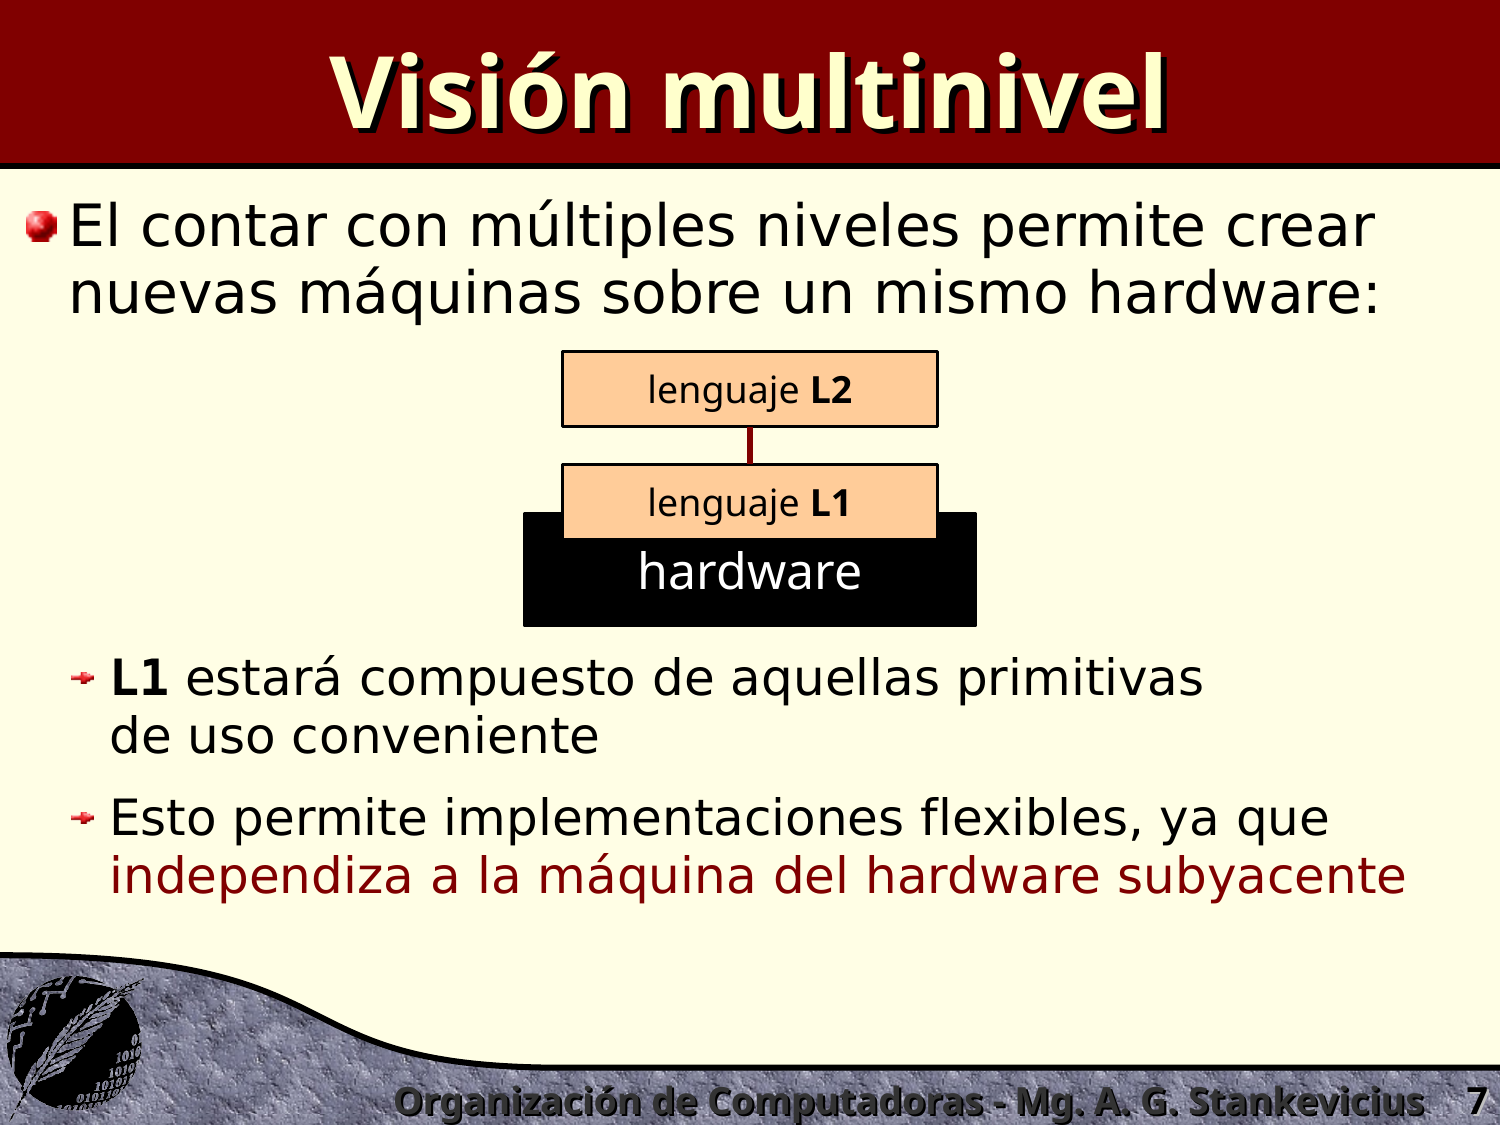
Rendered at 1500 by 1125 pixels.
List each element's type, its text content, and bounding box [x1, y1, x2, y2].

picture [0, 959, 1500, 1125]
picture [448, 1100, 455, 1110]
text_box hardware [525, 513, 976, 626]
list El contar con múltiples niveles permite crear nuevas máquinas sobre un mismo hardware: L1 estará compuesto de aquellas primitivas de uso conveniente Esto permite implementaciones flexibles, ya que independiza a la máquina del hardware subyacente [11, 192, 1486, 935]
picture [802, 1100, 806, 1110]
title Visión multinivel [15, 5, 1485, 160]
text_box lenguaje L1 [562, 464, 938, 540]
picture [1058, 1100, 1065, 1110]
text_box lenguaje L2 [562, 351, 938, 427]
